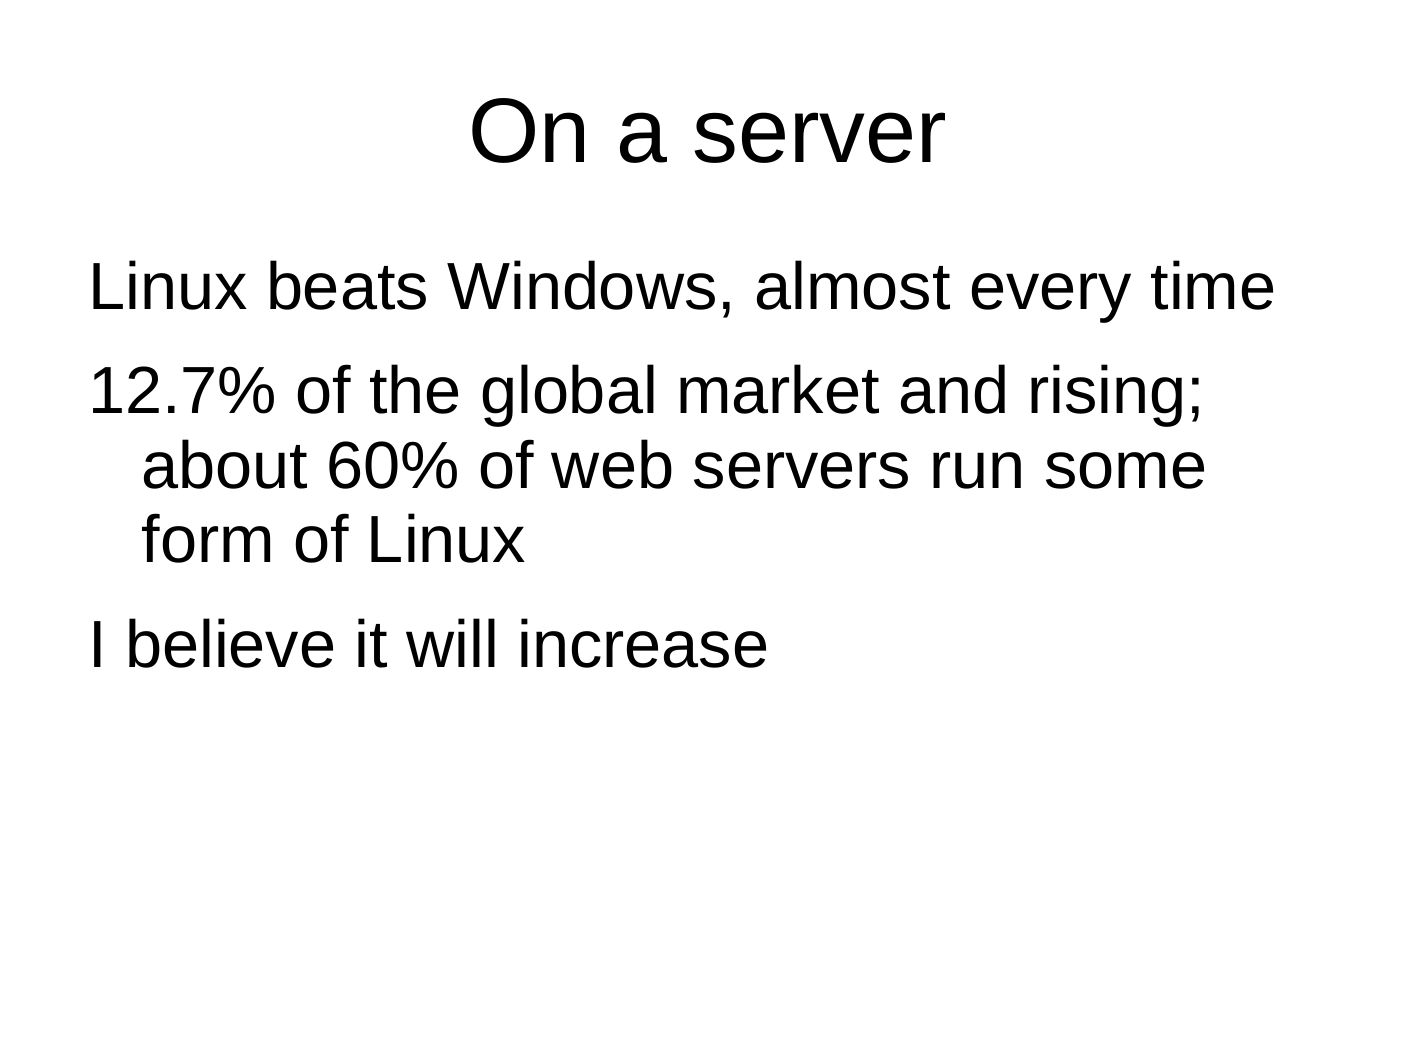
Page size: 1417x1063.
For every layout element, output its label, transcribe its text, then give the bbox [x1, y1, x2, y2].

title On a server [70, 49, 1346, 213]
list Linux beats Windows, almost every time 12.7% of the global market and rising; about 60% of web servers run some form of Linux I believe it will increase [70, 248, 1346, 936]
